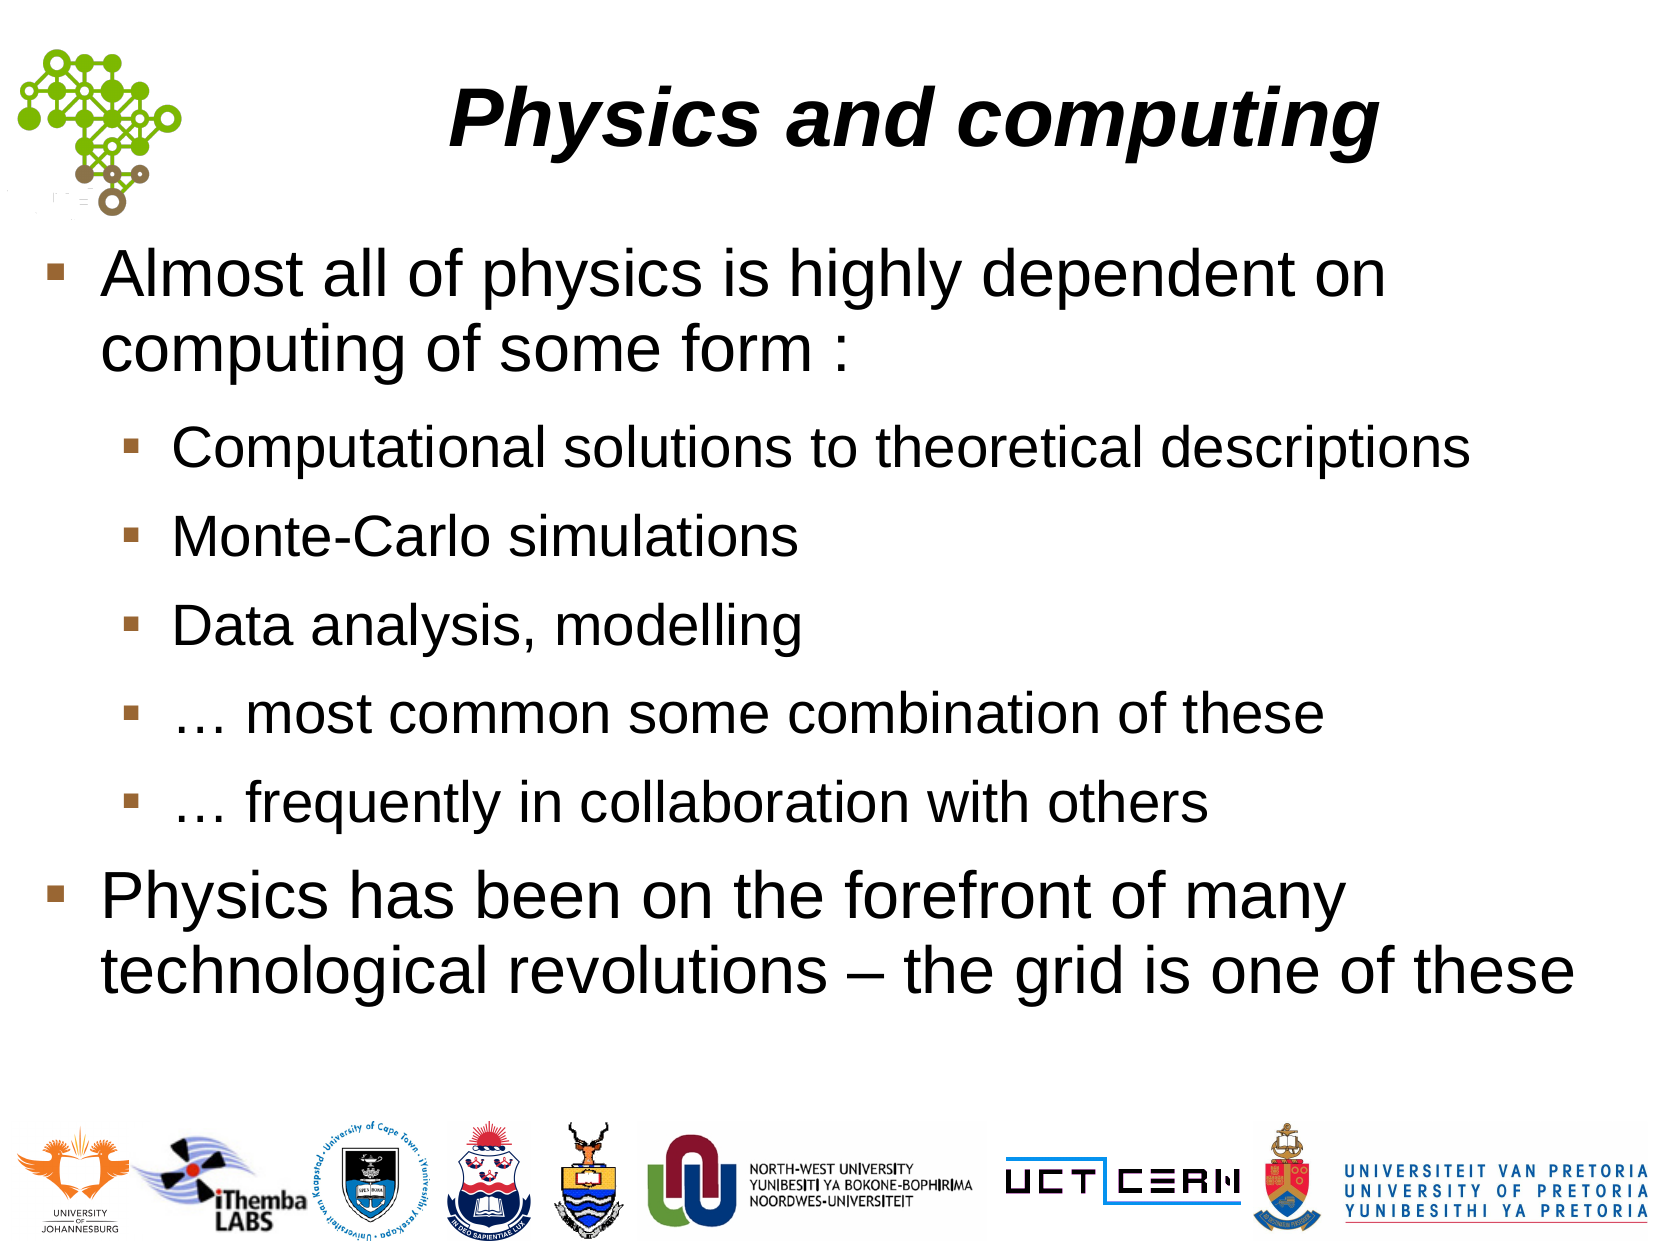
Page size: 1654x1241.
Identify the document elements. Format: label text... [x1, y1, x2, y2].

picture [636, 1121, 987, 1241]
picture [312, 1121, 430, 1241]
title Physics and computing [206, 29, 1625, 207]
list Almost all of physics is highly dependent on computing of some form : Computational solutions to theoretical descriptions Monte-Carlo simulations Data analysis, modelling … most common some combination of these … frequently in collaboration with others Physics has been on the forefront of many technological revolutions – the grid is one of these [29, 236, 1625, 1055]
picture [11, 1121, 308, 1241]
picture [447, 1121, 531, 1241]
picture [553, 1121, 625, 1241]
picture [1006, 1157, 1241, 1205]
picture [7, 47, 185, 220]
picture [1253, 1121, 1648, 1241]
